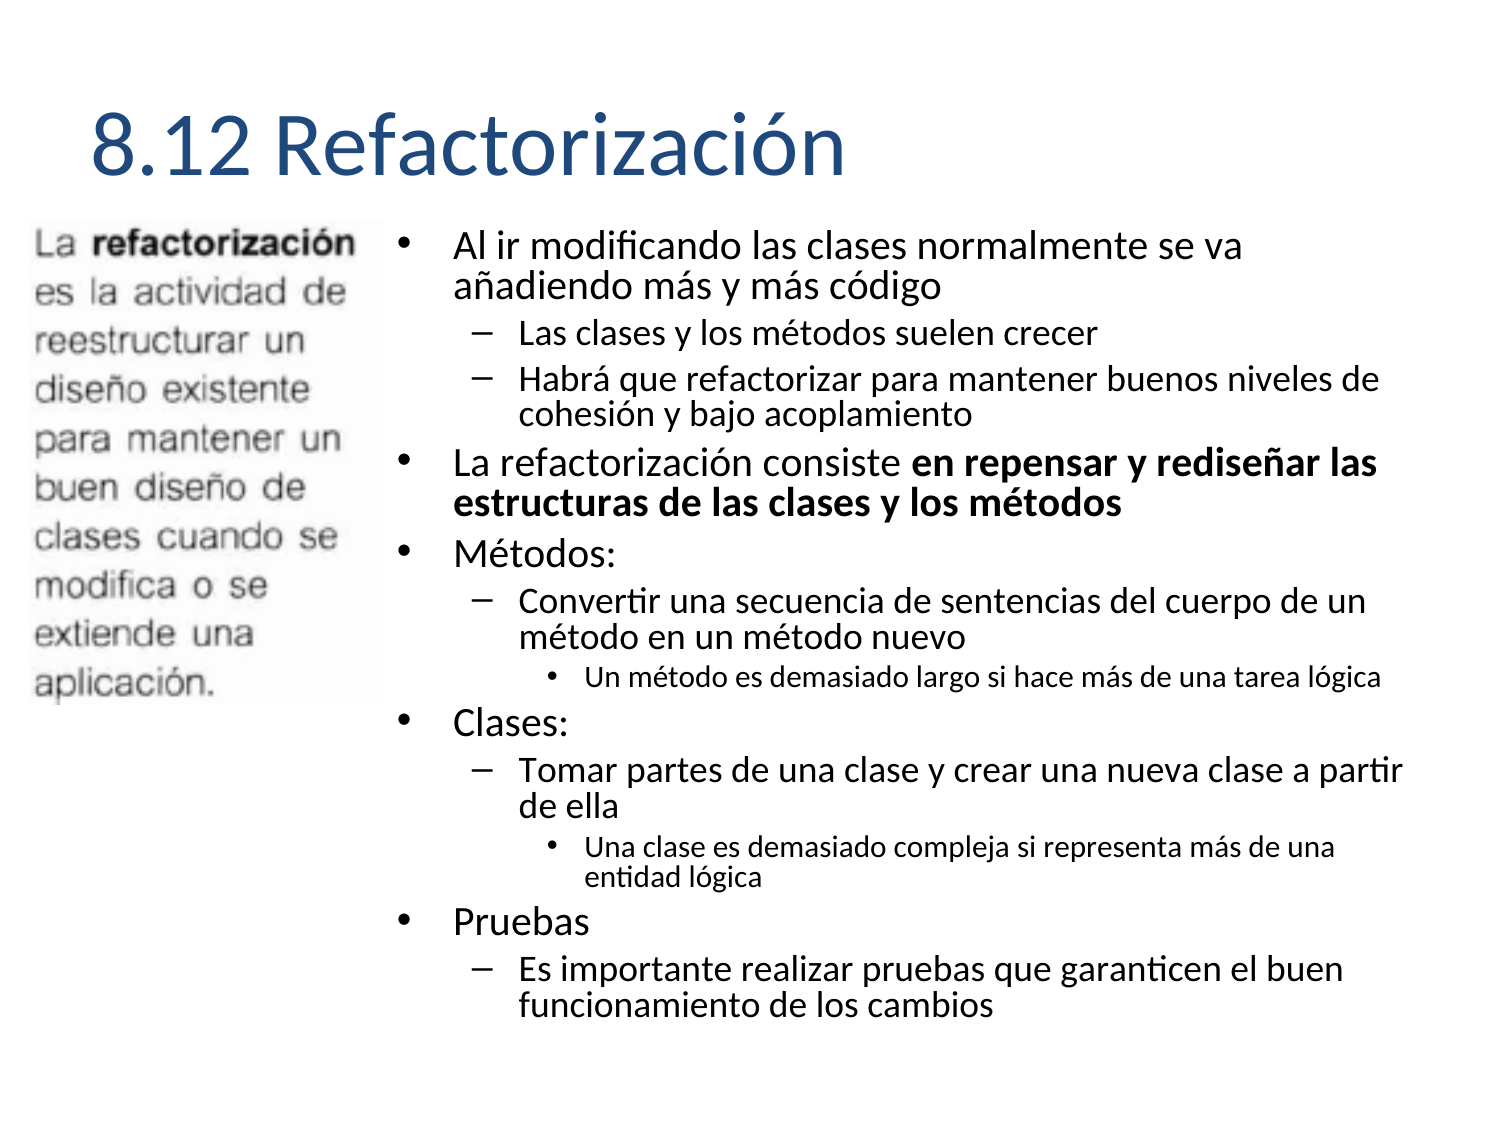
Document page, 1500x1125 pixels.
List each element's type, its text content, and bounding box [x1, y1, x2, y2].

title 8.12 Refactorización [75, 45, 1426, 233]
list Al ir modificando las clases normalmente se va añadiendo más y más código Las clases y los métodos suelen crecer Habrá que refactorizar para mantener buenos niveles de cohesión y bajo acoplamiento La refactorización consiste en repensar y rediseñar las estructuras de las clases y los métodos Métodos: Convertir una secuencia de sentencias del cuerpo de un método en un método nuevo Un método es demasiado largo si hace más de una tarea lógica Clases: Tomar partes de una clase y crear una nueva clase a partir de ella Una clase es demasiado compleja si representa más de una entidad lógica Pruebas Es importante realizar pruebas que garanticen el buen funcionamiento de los cambios [381, 219, 1425, 1094]
picture [29, 219, 381, 705]
